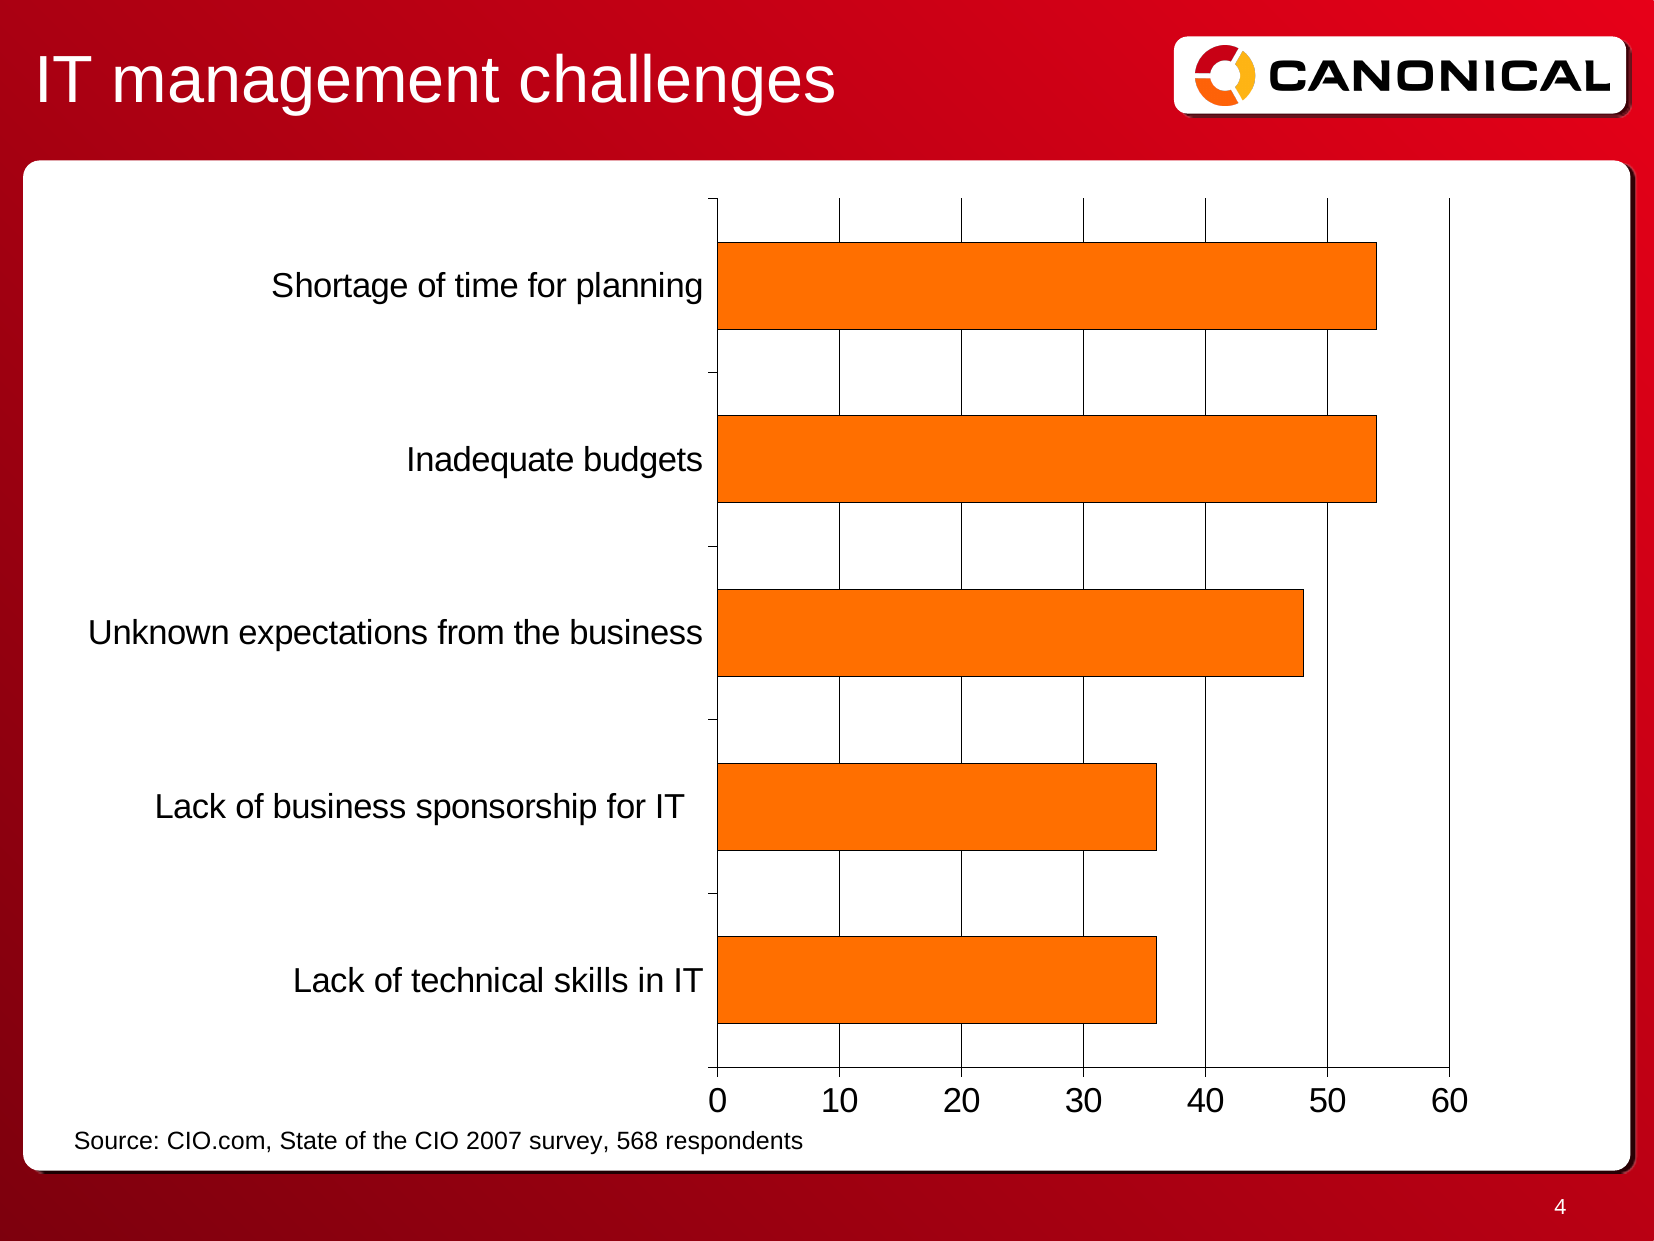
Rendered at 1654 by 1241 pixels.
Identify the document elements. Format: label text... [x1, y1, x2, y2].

chart [59, 162, 1498, 1141]
picture [1548, 45, 1610, 106]
title IT management challenges [34, 19, 1548, 151]
text_box Source: CIO.com, State of the CIO 2007 survey, 568 respondents [59, 1122, 819, 1166]
